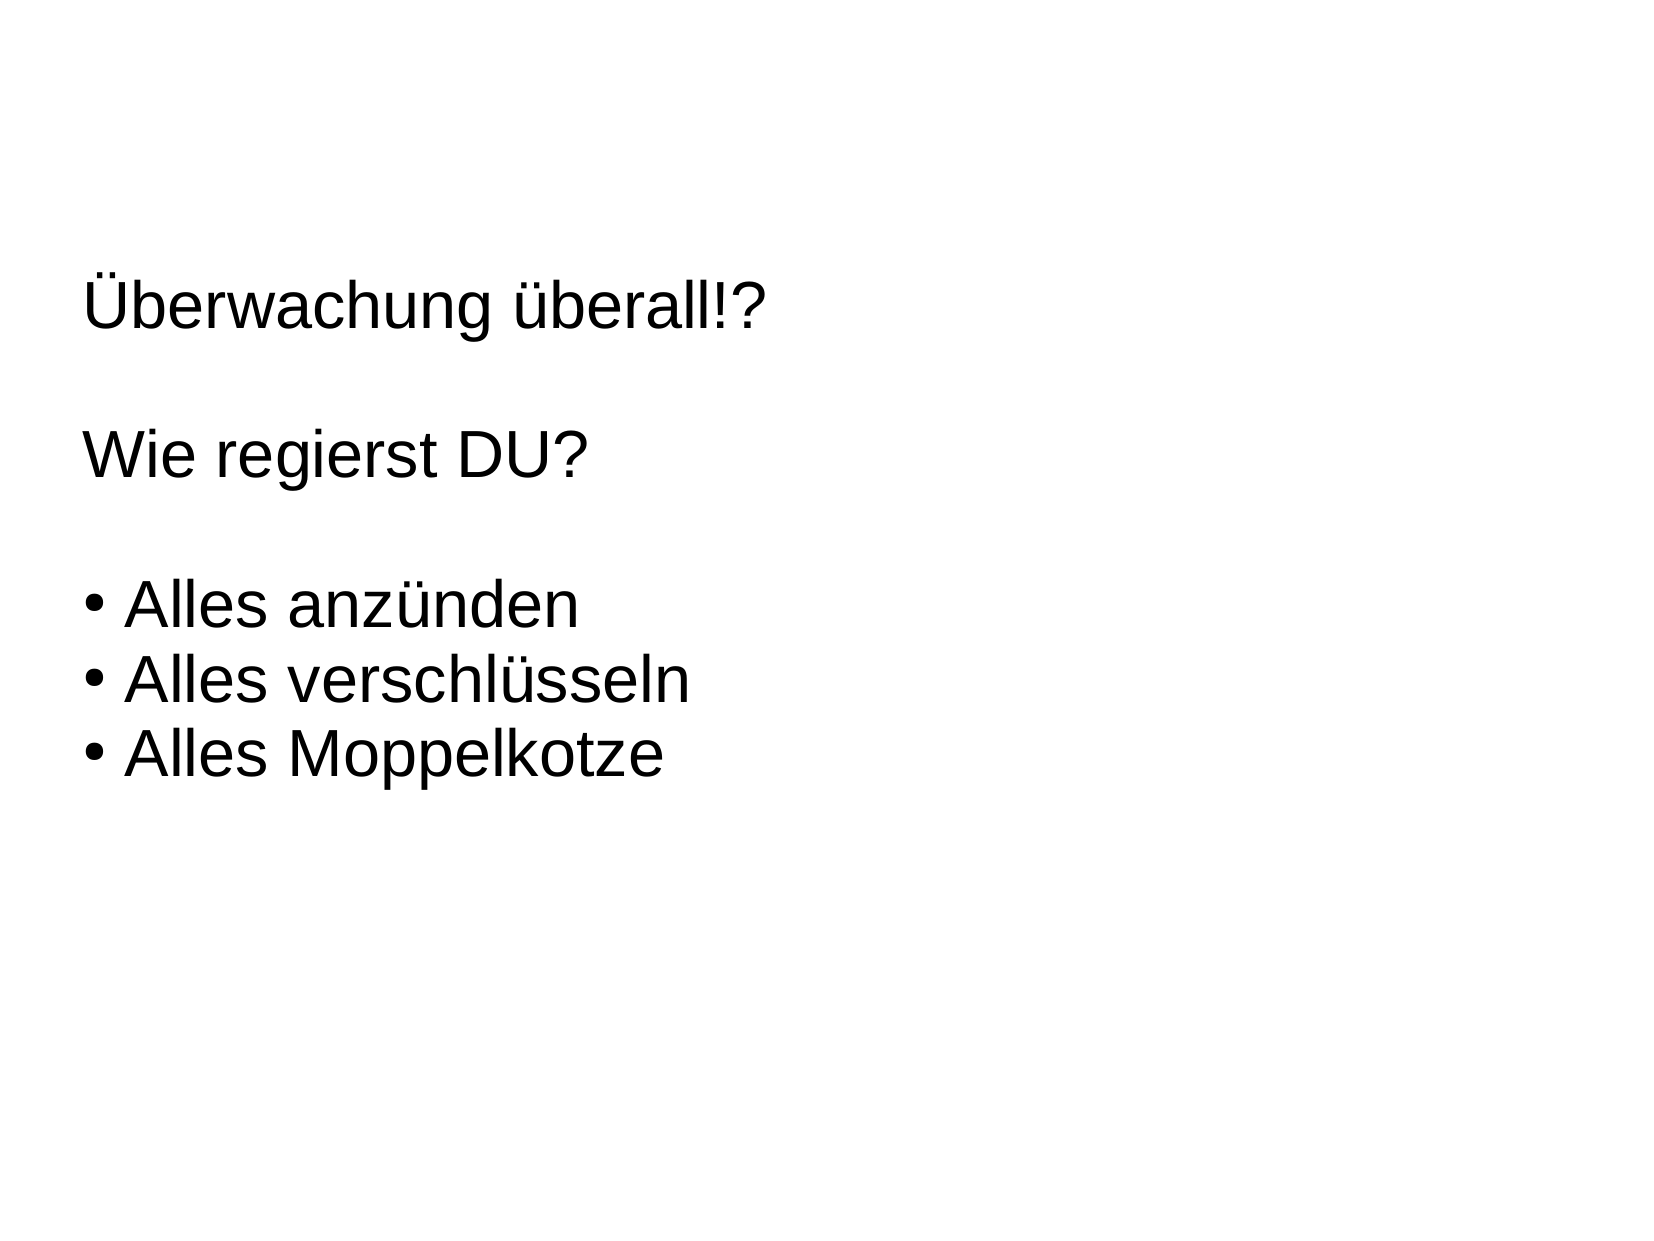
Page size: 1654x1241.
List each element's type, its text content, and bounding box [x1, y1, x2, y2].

subtitle Überwachung überall!? Wie regierst DU? Alles anzünden Alles verschlüsseln Alles Moppelkotze [82, 49, 1571, 1010]
